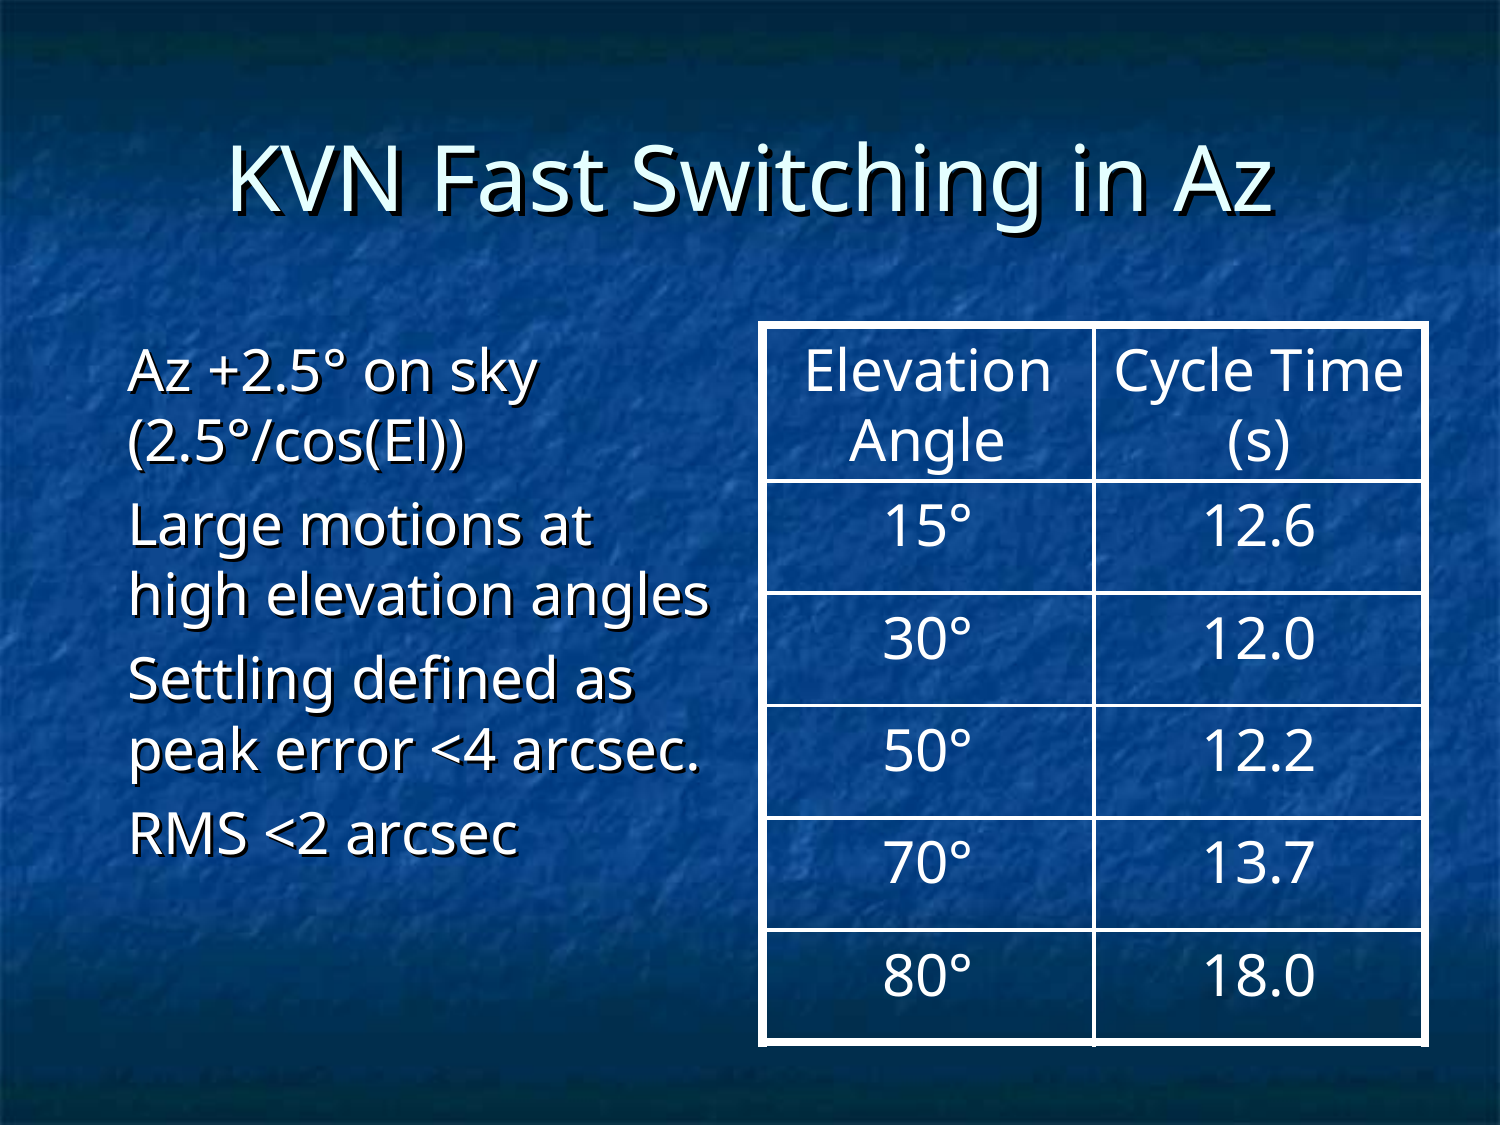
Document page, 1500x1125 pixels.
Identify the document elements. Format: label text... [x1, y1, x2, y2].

table_cell 30° [767, 595, 1092, 704]
title KVN Fast Switching in Az [75, 62, 1426, 288]
table_cell 12.2 [1096, 707, 1421, 816]
table_cell 13.7 [1096, 820, 1421, 928]
table_cell 15° [767, 483, 1092, 591]
list Az +2.5° on sky (2.5°/cos(El)) Large motions at high elevation angles Settling defined as peak error <4 arcsec. RMS <2 arcsec [75, 324, 738, 1001]
table_cell 70° [767, 820, 1092, 928]
table_cell 12.6 [1096, 483, 1421, 591]
table_header Elevation Angle [767, 329, 1092, 479]
table_cell 12.0 [1096, 595, 1421, 704]
table_header Cycle Time (s) [1096, 329, 1421, 479]
picture [0, 0, 1500, 1125]
table_cell 18.0 [1096, 932, 1421, 1038]
table_cell 50° [767, 707, 1092, 816]
table_cell 80° [767, 932, 1092, 1038]
